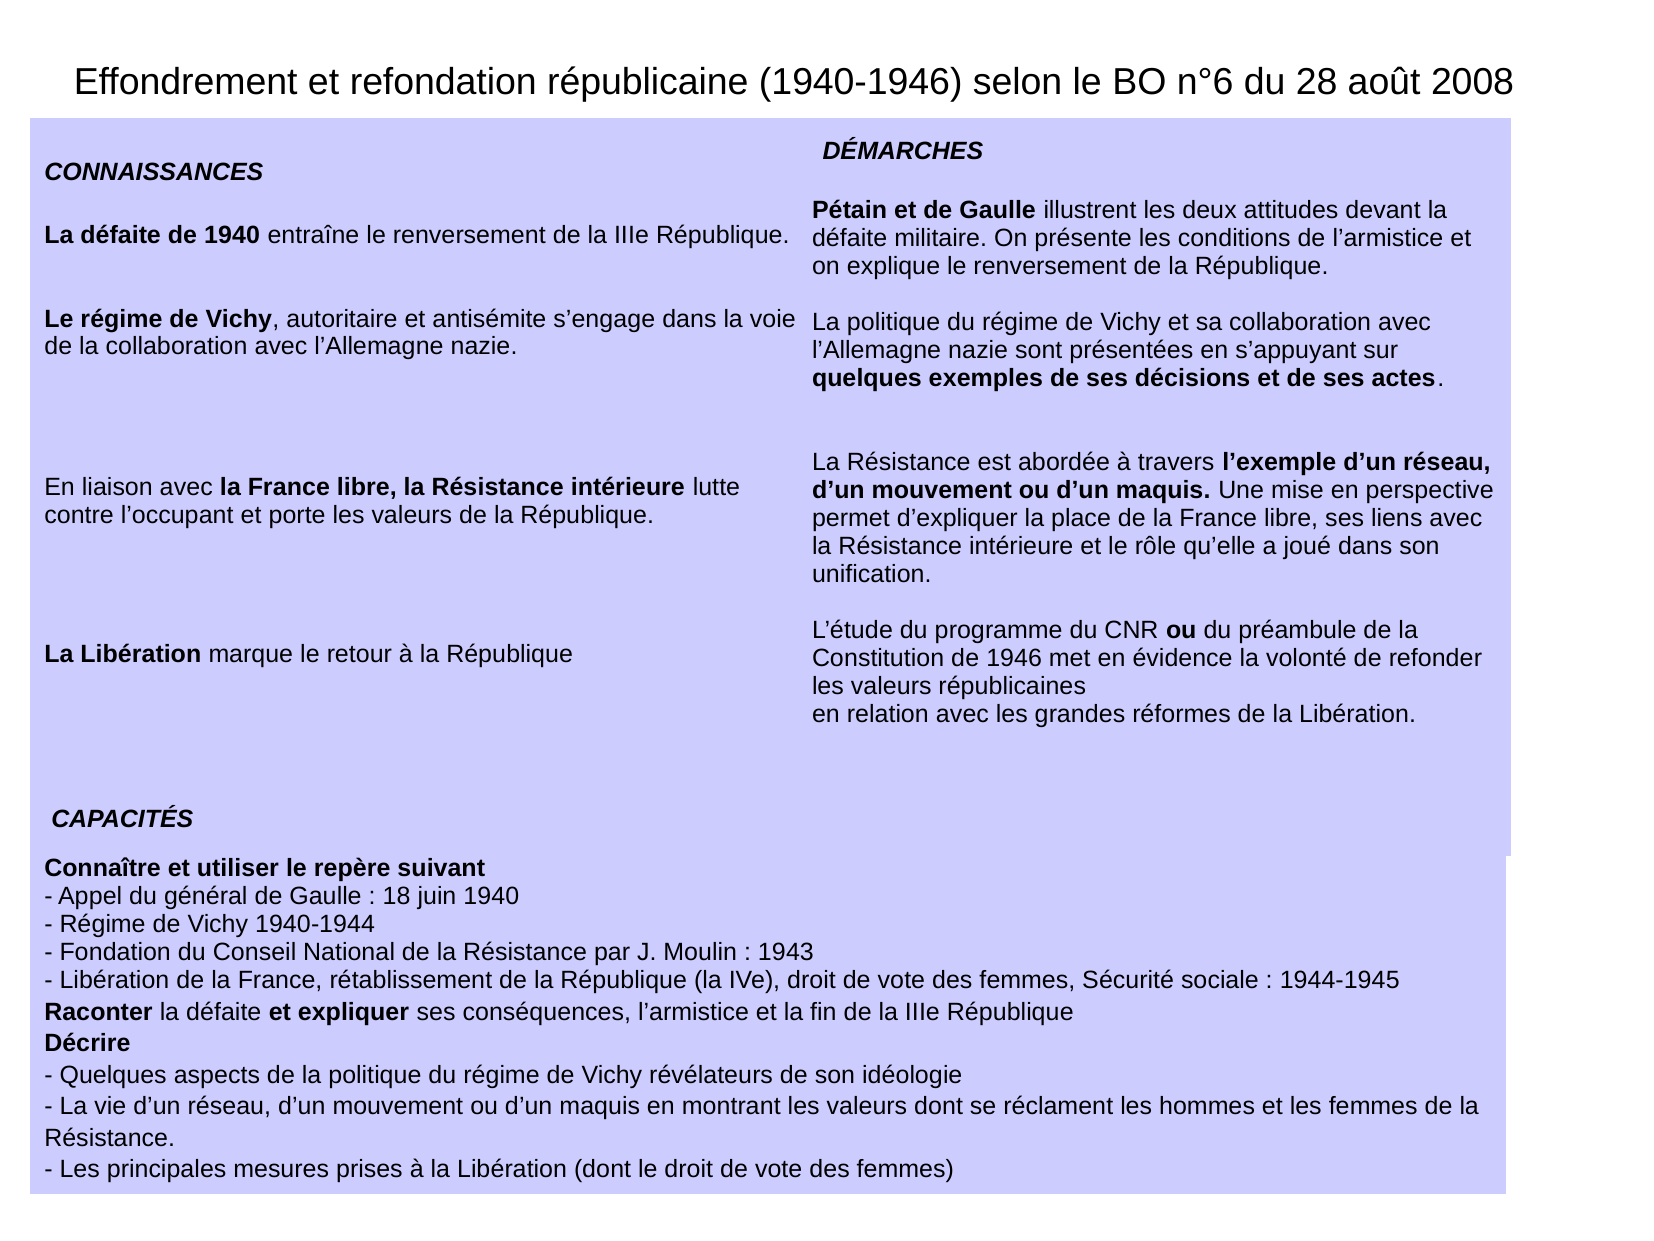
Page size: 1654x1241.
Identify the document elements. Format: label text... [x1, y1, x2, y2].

text_box Effondrement et refondation républicaine (1940-1946) selon le BO n°6 du 28 août 2008 [59, 52, 1530, 110]
table_header CONNAISSANCES La défaite de 1940 entraîne le renversement de la IIIe République. Le régime de Vichy, autoritaire et antisémite s’engage dans la voie de la collaboration avec l’Allemagne nazie. En liaison avec la France libre, la Résistance intérieure lutte contre l’occupant et porte les valeurs de la République. La Libération marque le retour à la République [30, 118, 797, 797]
table_header DÉMARCHES Pétain et de Gaulle illustrent les deux attitudes devant la défaite militaire. On présente les conditions de l’armistice et on explique le renversement de la République. La politique du régime de Vichy et sa collaboration avec l’Allemagne nazie sont présentées en s’appuyant sur quelques exemples de ses décisions et de ses actes. La Résistance est abordée à travers l’exemple d’un réseau, d’un mouvement ou d’un maquis. Une mise en perspective permet d’expliquer la place de la France libre, ses liens avec la Résistance intérieure et le rôle qu’elle a joué dans son unification. L’étude du programme du CNR ou du préambule de la Constitution de 1946 met en évidence la volonté de refonder les valeurs républicaines en relation avec les grandes réformes de la Libération. [797, 118, 1511, 856]
table_header CAPACITÉS Connaître et utiliser le repère suivant - Appel du général de Gaulle : 18 juin 1940 - Régime de Vichy 1940-1944 - Fondation du Conseil National de la Résistance par J. Moulin : 1943 - Libération de la France, rétablissement de la République (la IVe), droit de vote des femmes, Sécurité sociale : 1944-1945 Raconter la défaite et expliquer ses conséquences, l’armistice et la fin de la IIIe République Décrire - Quelques aspects de la politique du régime de Vichy révélateurs de son idéologie - La vie d’un réseau, d’un mouvement ou d’un maquis en montrant les valeurs dont se réclament les hommes et les femmes de la Résistance. - Les principales mesures prises à la Libération (dont le droit de vote des femmes) [30, 797, 1506, 1194]
